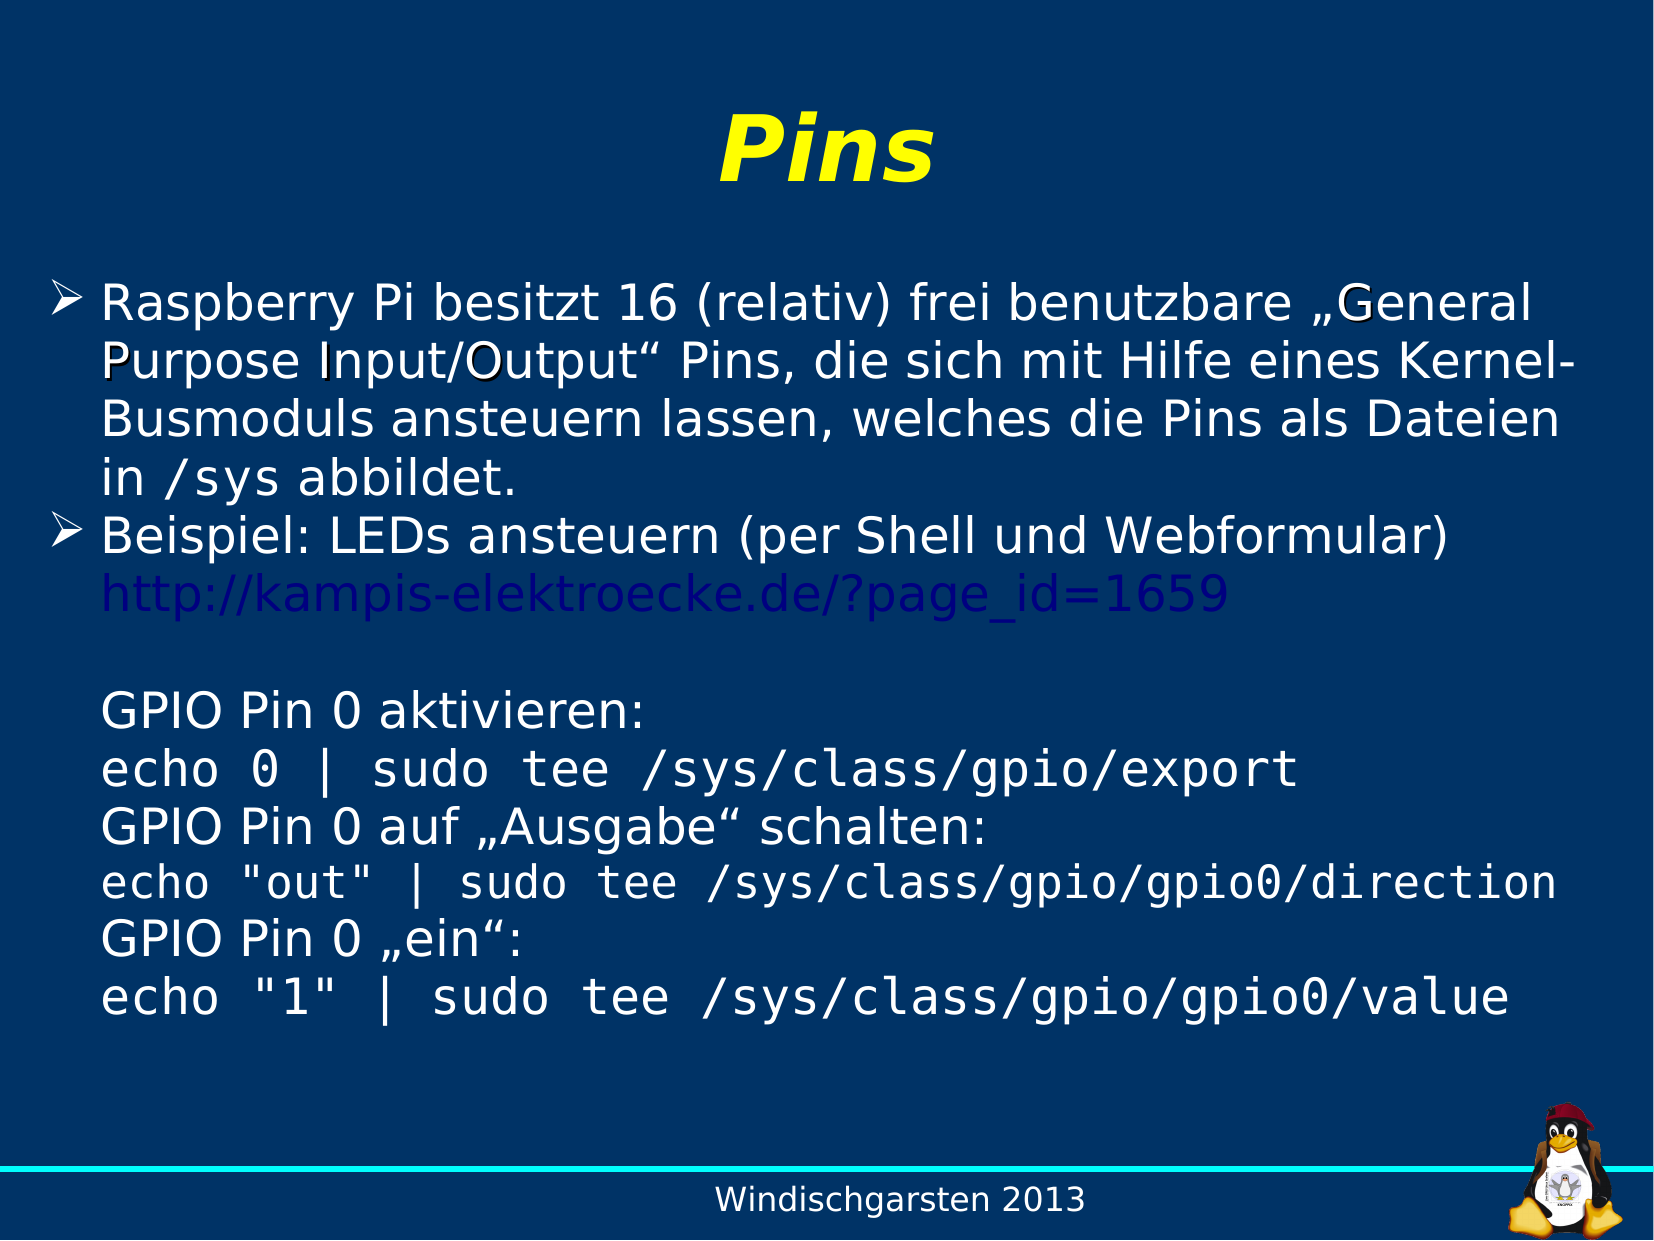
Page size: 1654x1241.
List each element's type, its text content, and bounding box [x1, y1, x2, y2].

title Pins [121, 46, 1534, 254]
list Raspberry Pi besitzt 16 (relativ) frei benutzbare „General Purpose Input/Output“ Pins, die sich mit Hilfe eines Kernel-Busmoduls ansteuern lassen, welches die Pins als Dateien in /sys abbildet. Beispiel: LEDs ansteuern (per Shell und Webformular) http://kampis-elektroecke.de/?page_id=1659 GPIO Pin 0 aktivieren: echo 0 | sudo tee /sys/class/gpio/export GPIO Pin 0 auf „Ausgabe“ schalten: echo "out" | sudo tee /sys/class/gpio/gpio0/direction GPIO Pin 0 „ein“: echo "1" | sudo tee /sys/class/gpio/gpio0/value [29, 273, 1625, 1084]
picture [1505, 1100, 1625, 1241]
